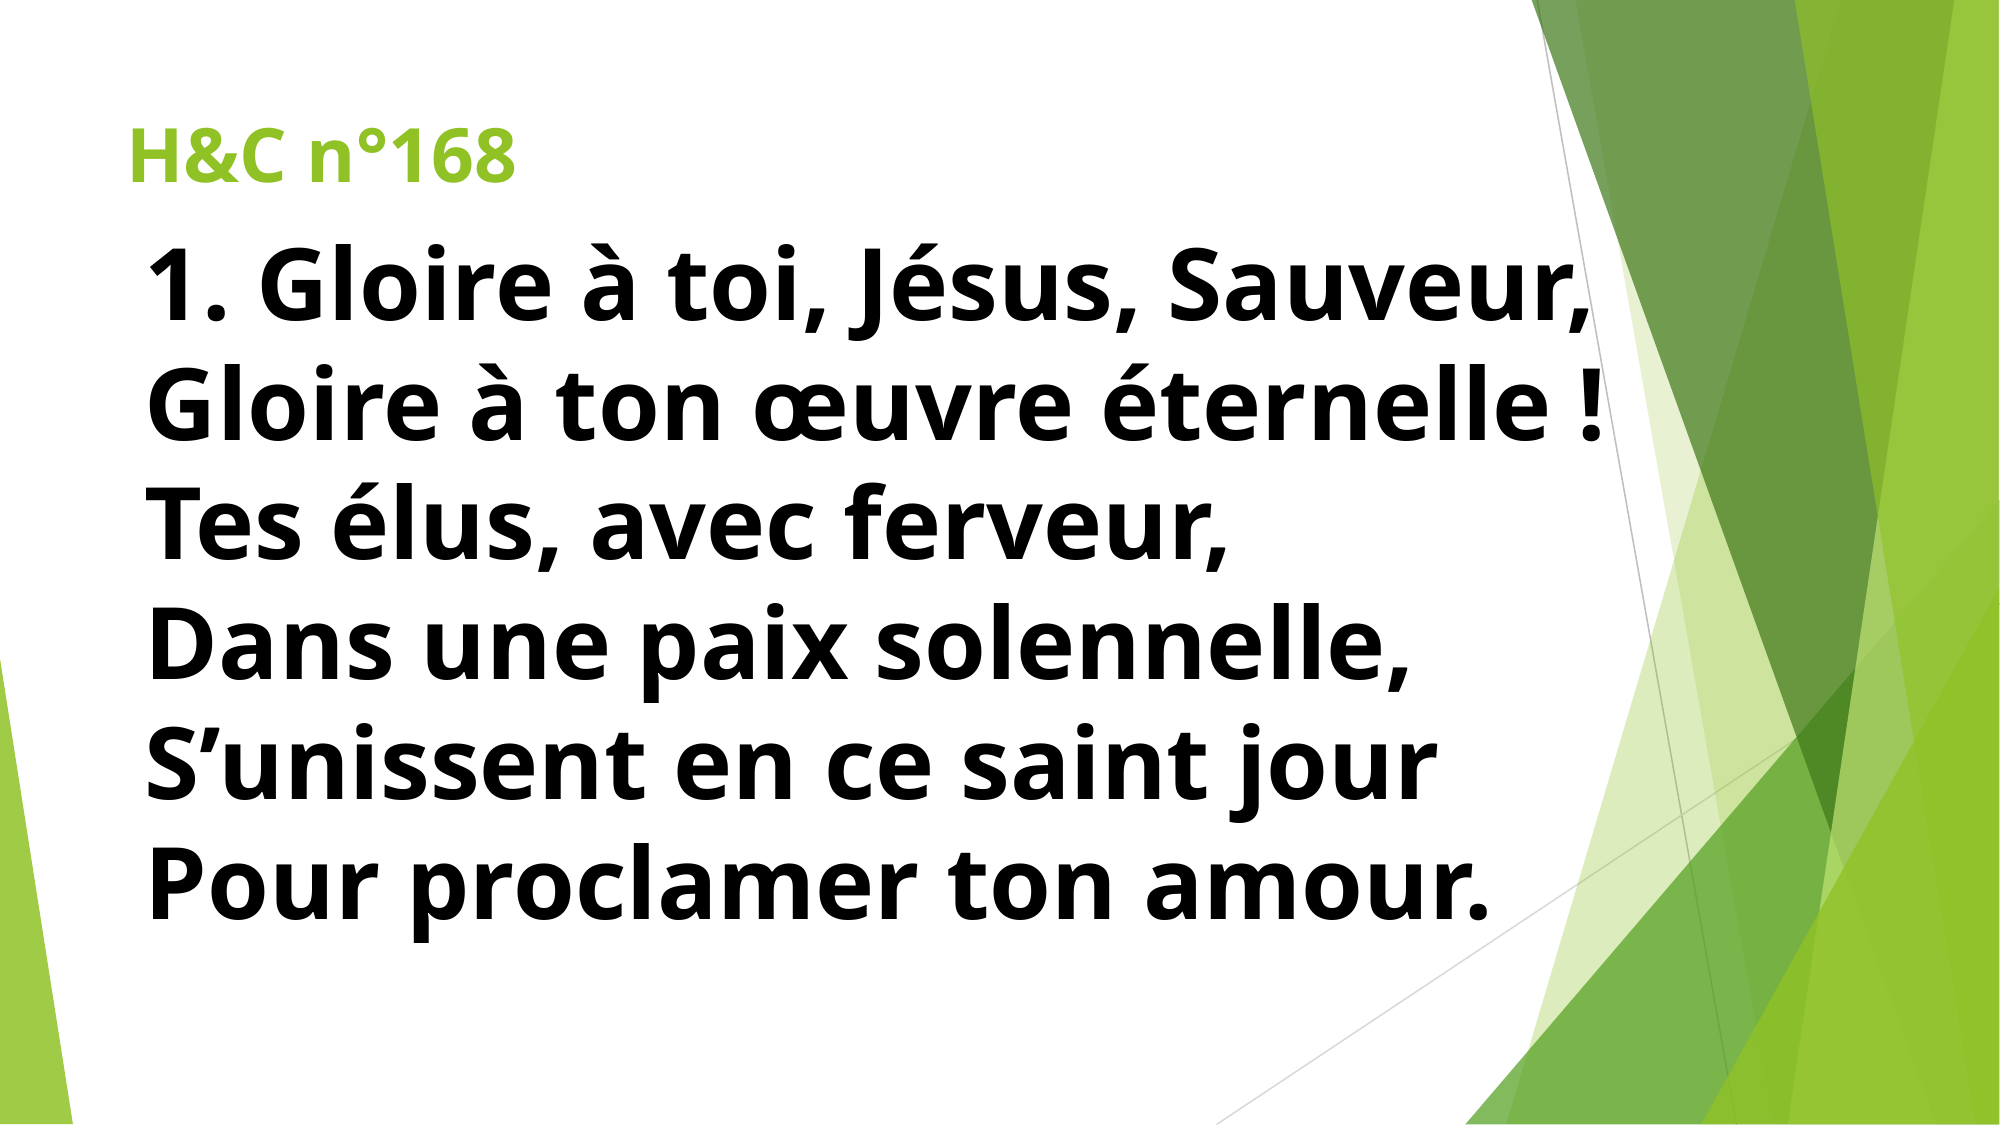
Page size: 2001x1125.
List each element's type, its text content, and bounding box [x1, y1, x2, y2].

text_box 1. Gloire à toi, Jésus, Sauveur, Gloire à ton œuvre éternelle ! Tes élus, avec ferveur, Dans une paix solennelle, S’unissent en ce saint jour Pour proclamer ton amour. [129, 212, 1961, 1074]
text_box H&C n°168 [111, 99, 1522, 213]
